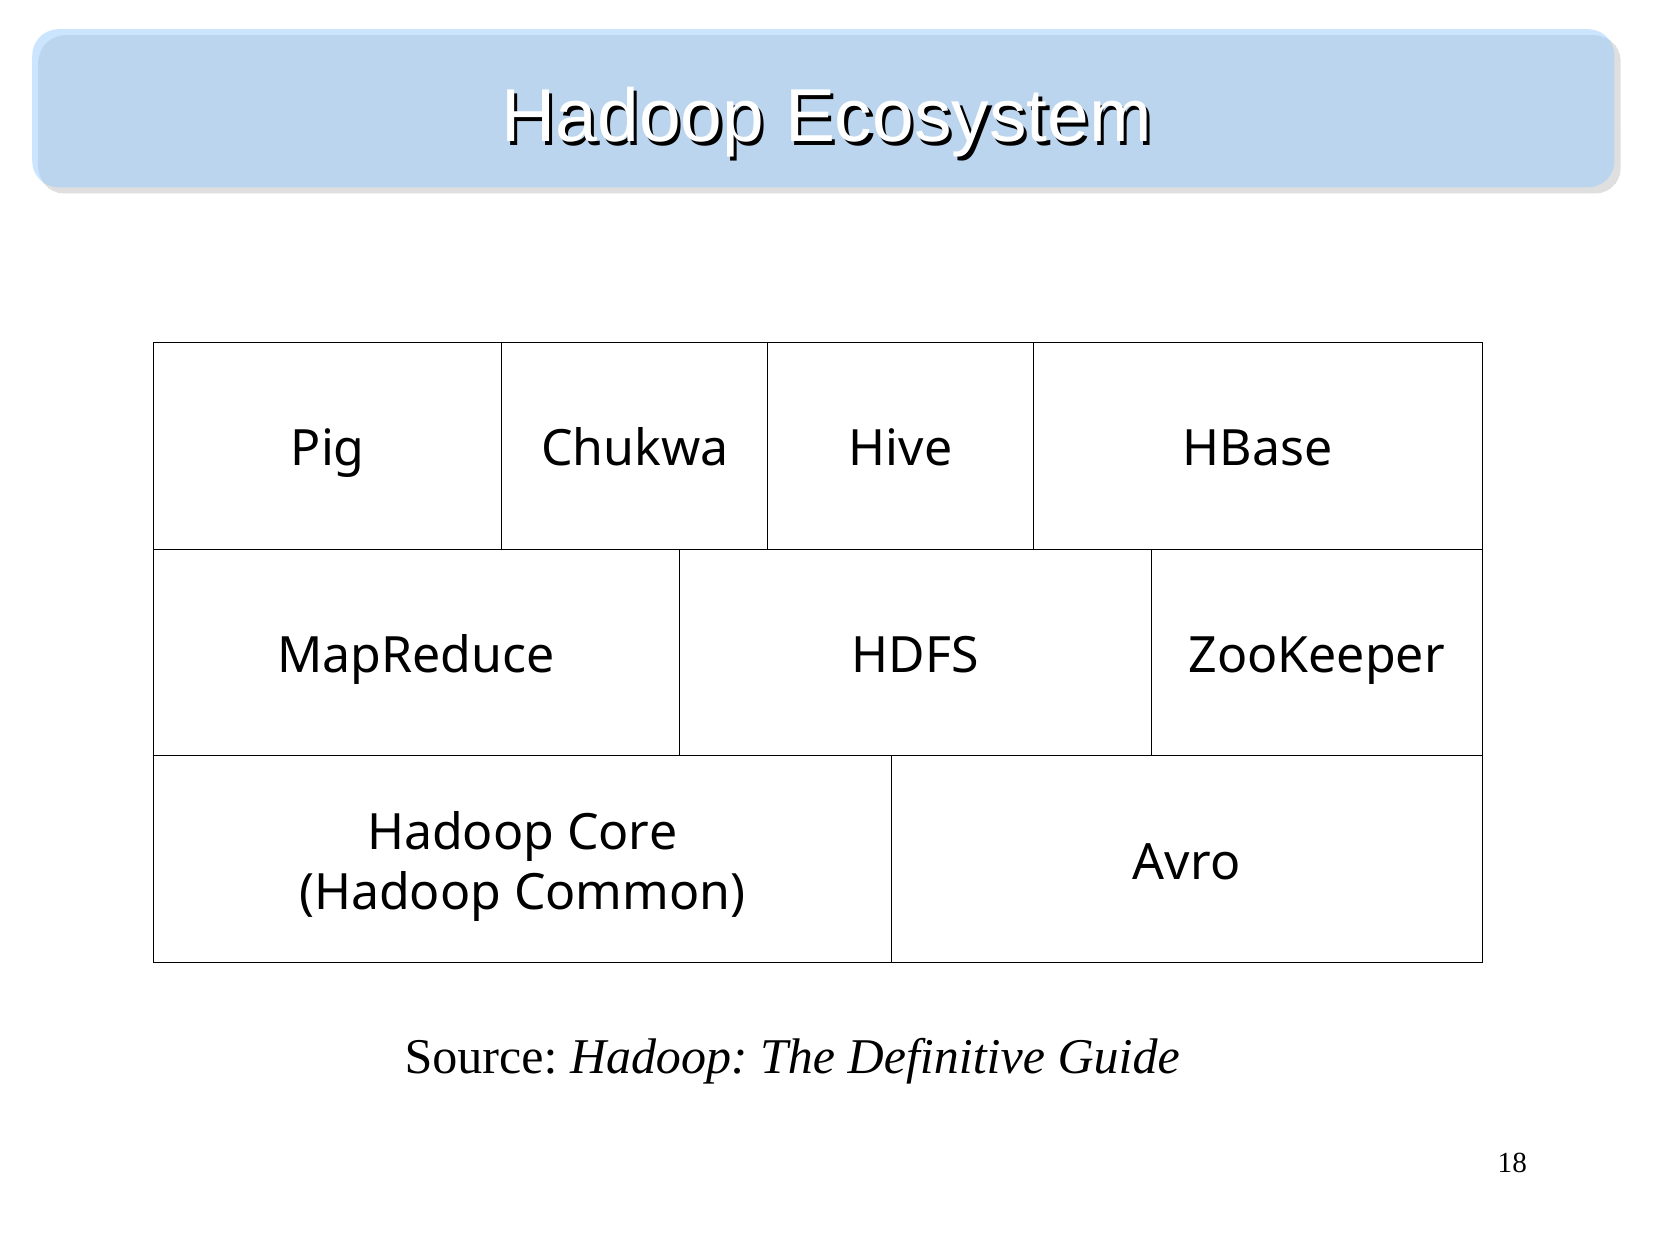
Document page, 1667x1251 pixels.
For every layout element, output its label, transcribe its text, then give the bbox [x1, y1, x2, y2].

text_box Source: Hadoop: The Definitive Guide [389, 1015, 1196, 1091]
text_box MapReduce [153, 550, 680, 756]
text_box ZooKeeper [1152, 550, 1483, 756]
text_box HBase [1034, 342, 1483, 550]
text_box Avro [891, 756, 1483, 963]
text_box HDFS [680, 550, 1152, 756]
text_box Hive [768, 342, 1034, 550]
text_box Hadoop Core (Hadoop Common) [153, 756, 891, 963]
title Hadoop Ecosystem [123, 28, 1530, 204]
text_box [1530, 29, 1615, 188]
text_box [32, 29, 123, 188]
text_box Chukwa [502, 342, 768, 550]
text_box Pig [153, 342, 502, 550]
